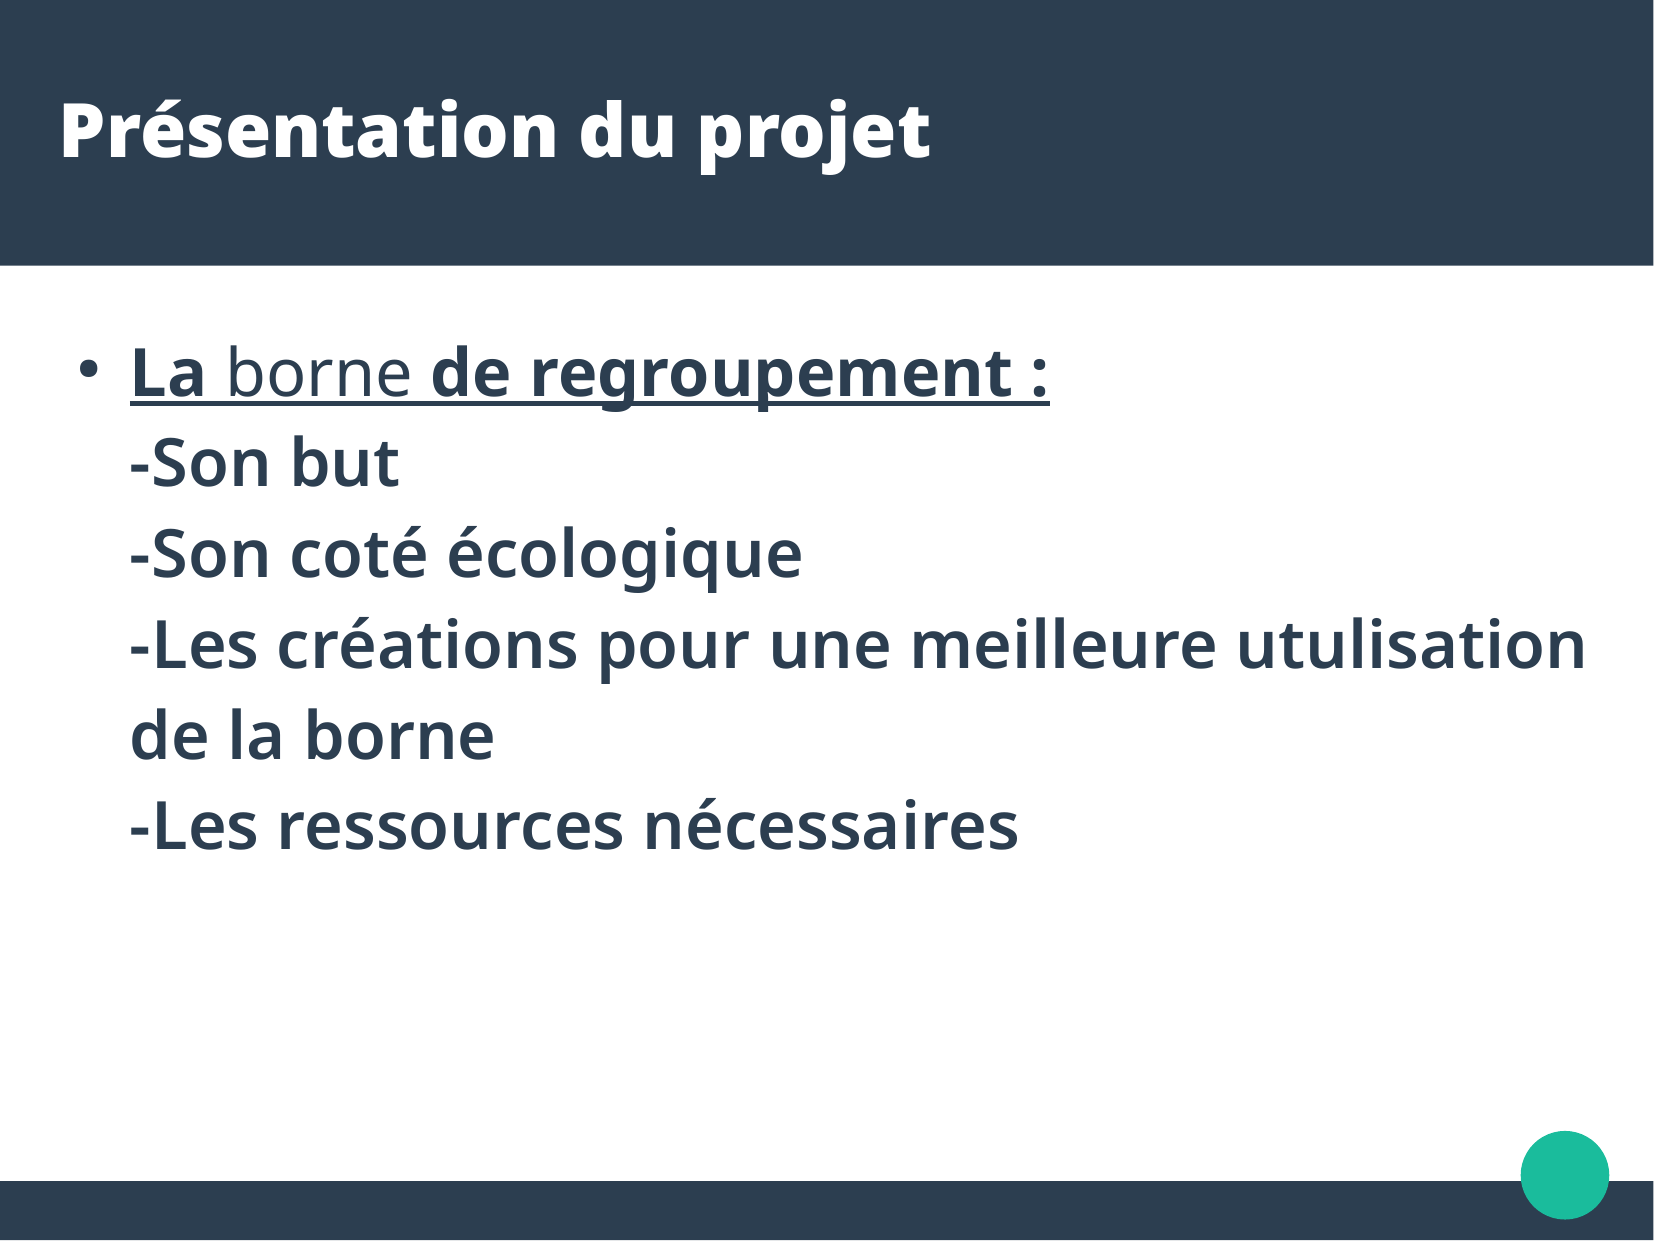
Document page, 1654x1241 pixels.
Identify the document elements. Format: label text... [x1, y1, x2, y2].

title Présentation du projet [59, 49, 1595, 207]
list La borne de regroupement : -Son but -Son coté écologique -Les créations pour une meilleure utulisation de la borne -Les ressources nécessaires [59, 324, 1595, 1152]
